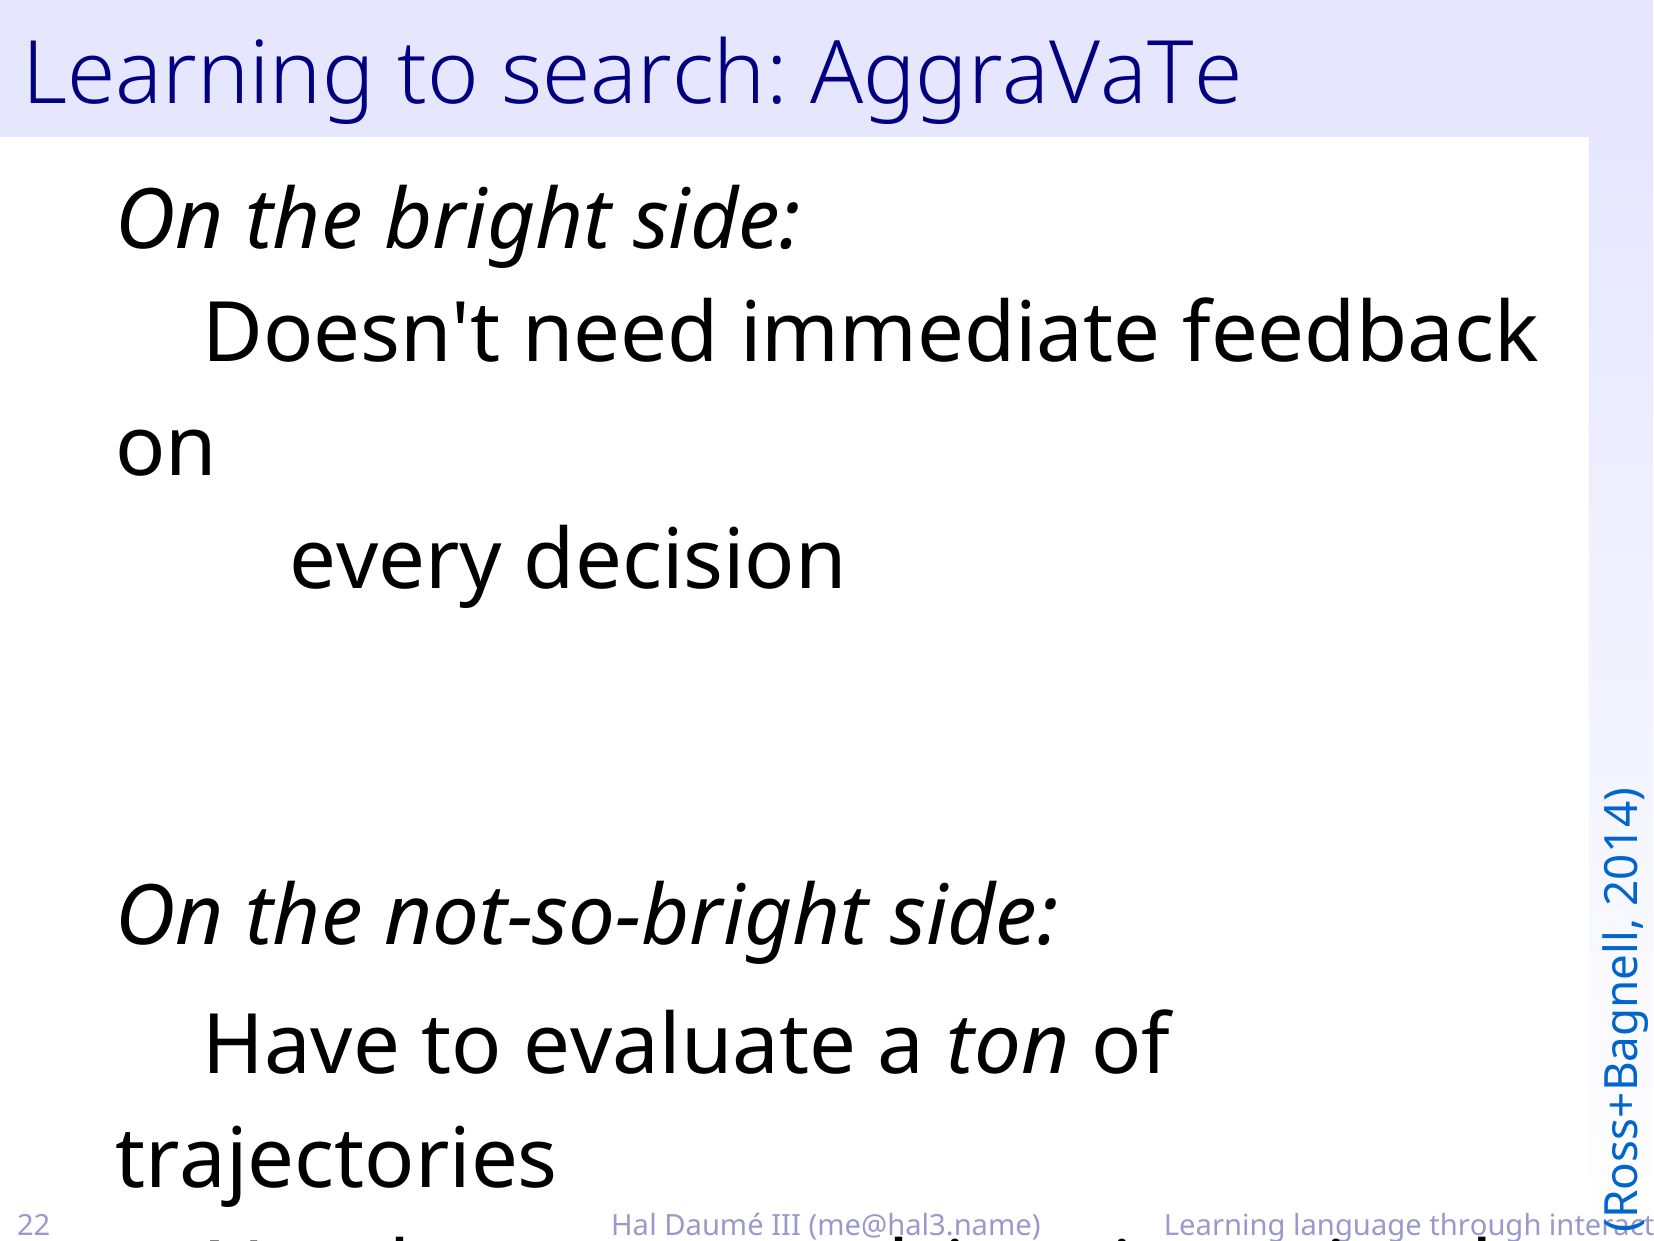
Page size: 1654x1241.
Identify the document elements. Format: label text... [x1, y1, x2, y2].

list On the bright side: Doesn't need immediate feedback on every decision On the not-so-bright side: Have to evaluate a ton of trajectories Need to assume driver is optimal [32, 159, 1575, 1179]
text_box (Ross+Bagnell, 2014) [1585, 688, 1649, 1236]
title Learning to search: AggraVaTe [22, 8, 1639, 131]
